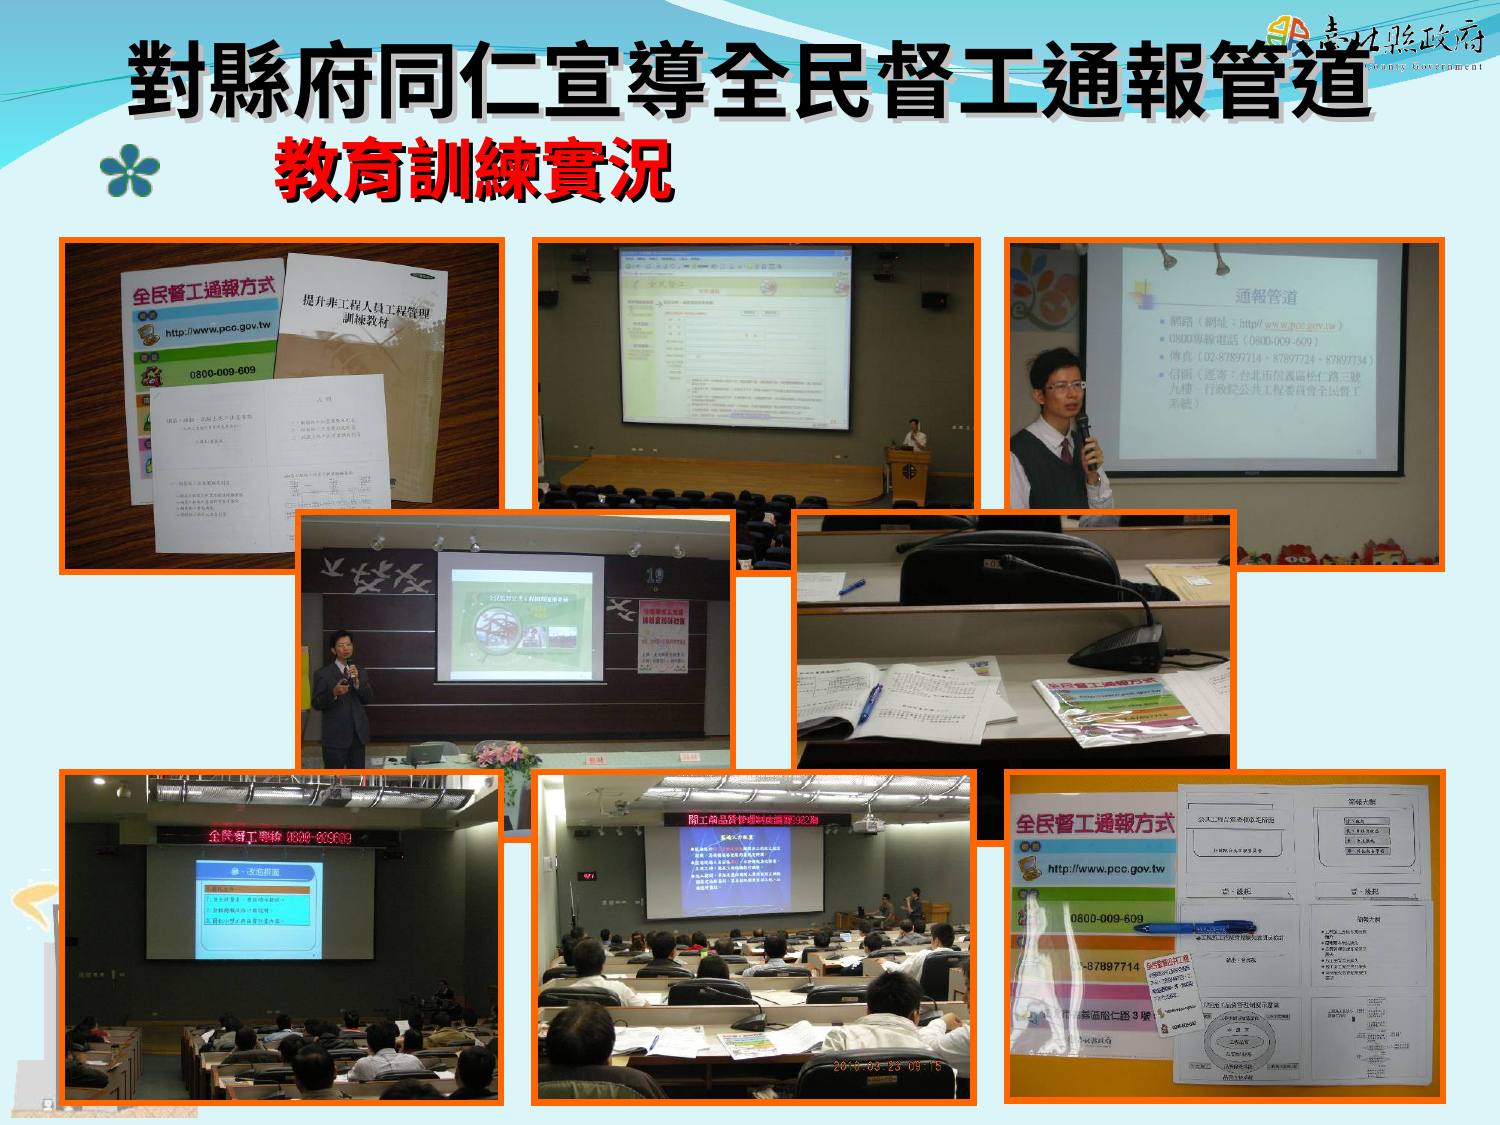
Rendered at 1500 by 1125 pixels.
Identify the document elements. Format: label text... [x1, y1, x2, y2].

picture [64, 774, 499, 1101]
picture [301, 515, 731, 838]
picture [11, 869, 198, 1118]
title 對縣府同仁宣導全民督工通報管道 [75, 19, 1426, 113]
picture [1009, 774, 1440, 1098]
picture [537, 774, 971, 1100]
picture [538, 243, 975, 571]
picture [64, 243, 499, 569]
list 教育訓練實況 [75, 113, 1426, 220]
picture [100, 144, 160, 197]
picture [797, 515, 1231, 841]
picture [1009, 243, 1440, 566]
picture [0, 0, 1500, 102]
